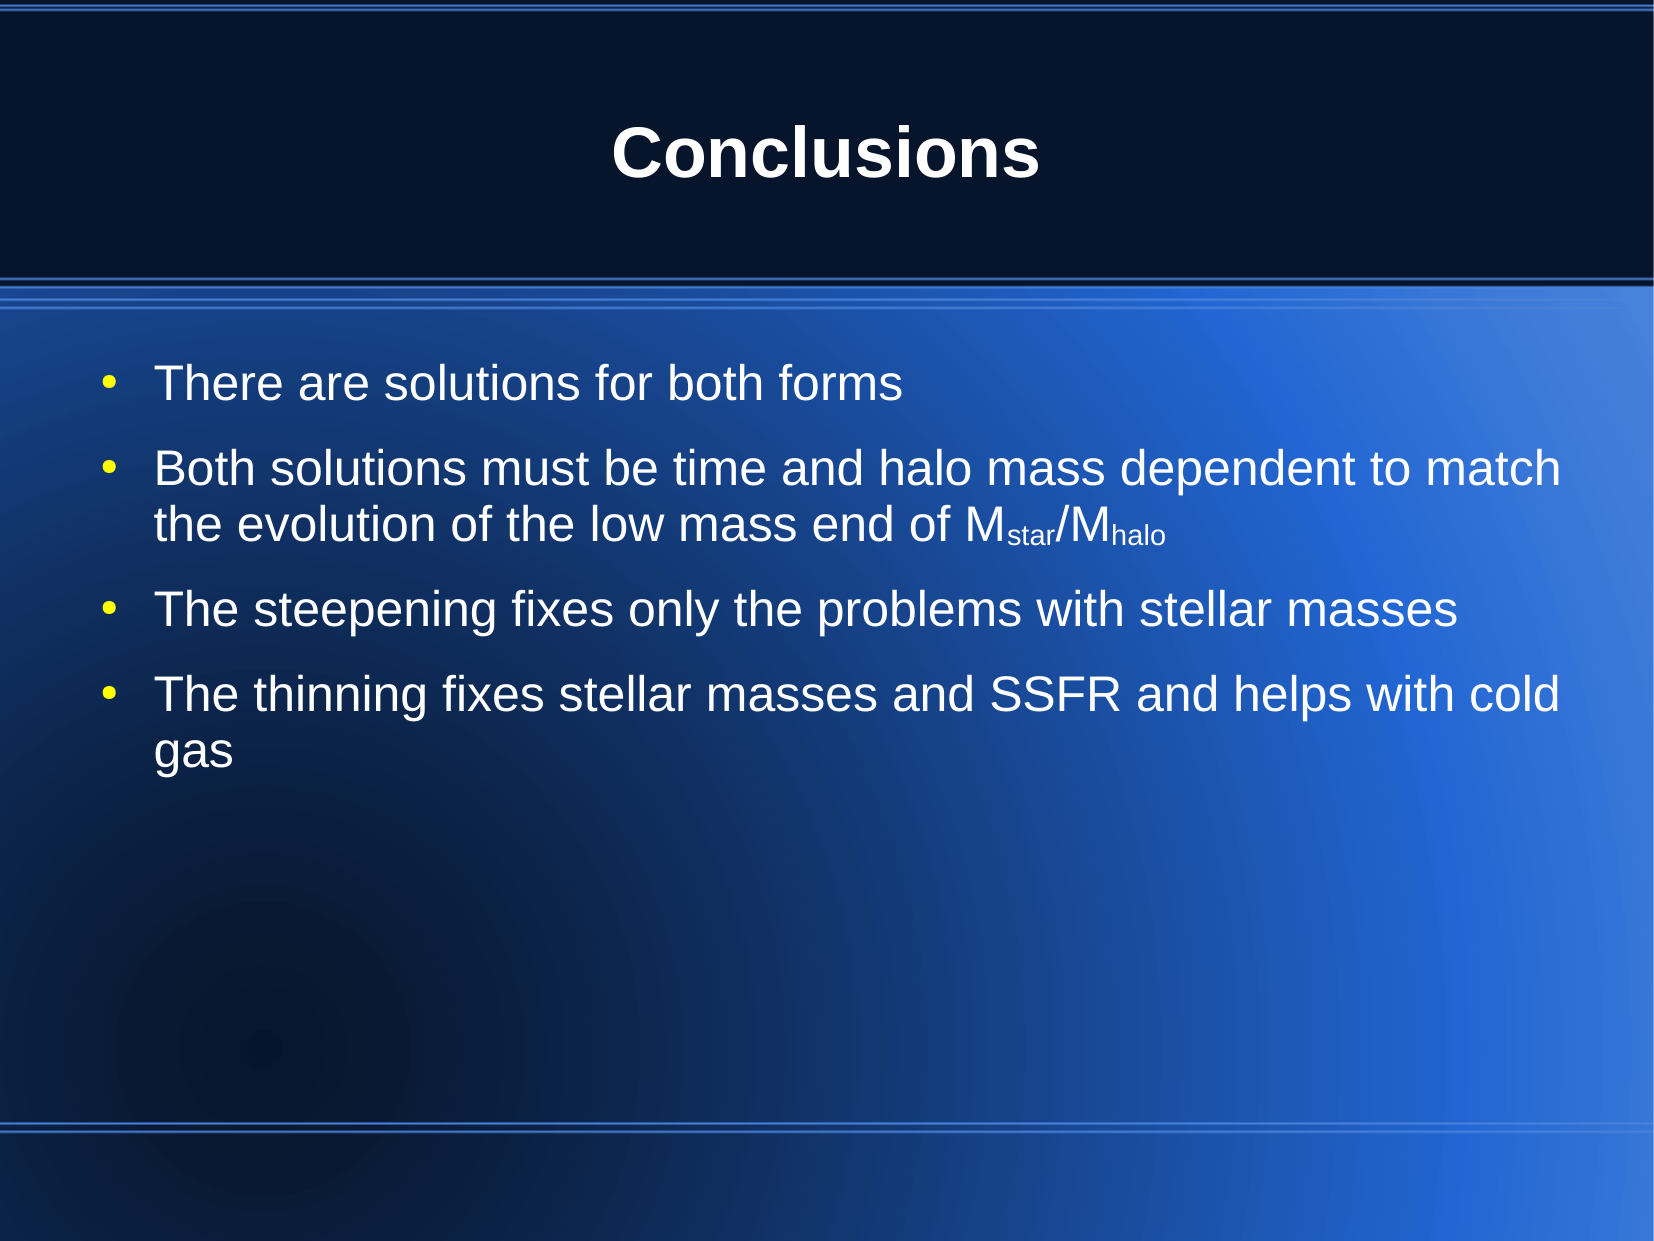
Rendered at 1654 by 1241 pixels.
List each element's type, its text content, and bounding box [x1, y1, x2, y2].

picture [0, 0, 1654, 1241]
title Conclusions [82, 49, 1571, 257]
list There are solutions for both forms Both solutions must be time and halo mass dependent to match the evolution of the low mass end of Mstar/Mhalo The steepening fixes only the problems with stellar masses The thinning fixes stellar masses and SSFR and helps with cold gas [82, 355, 1571, 1058]
